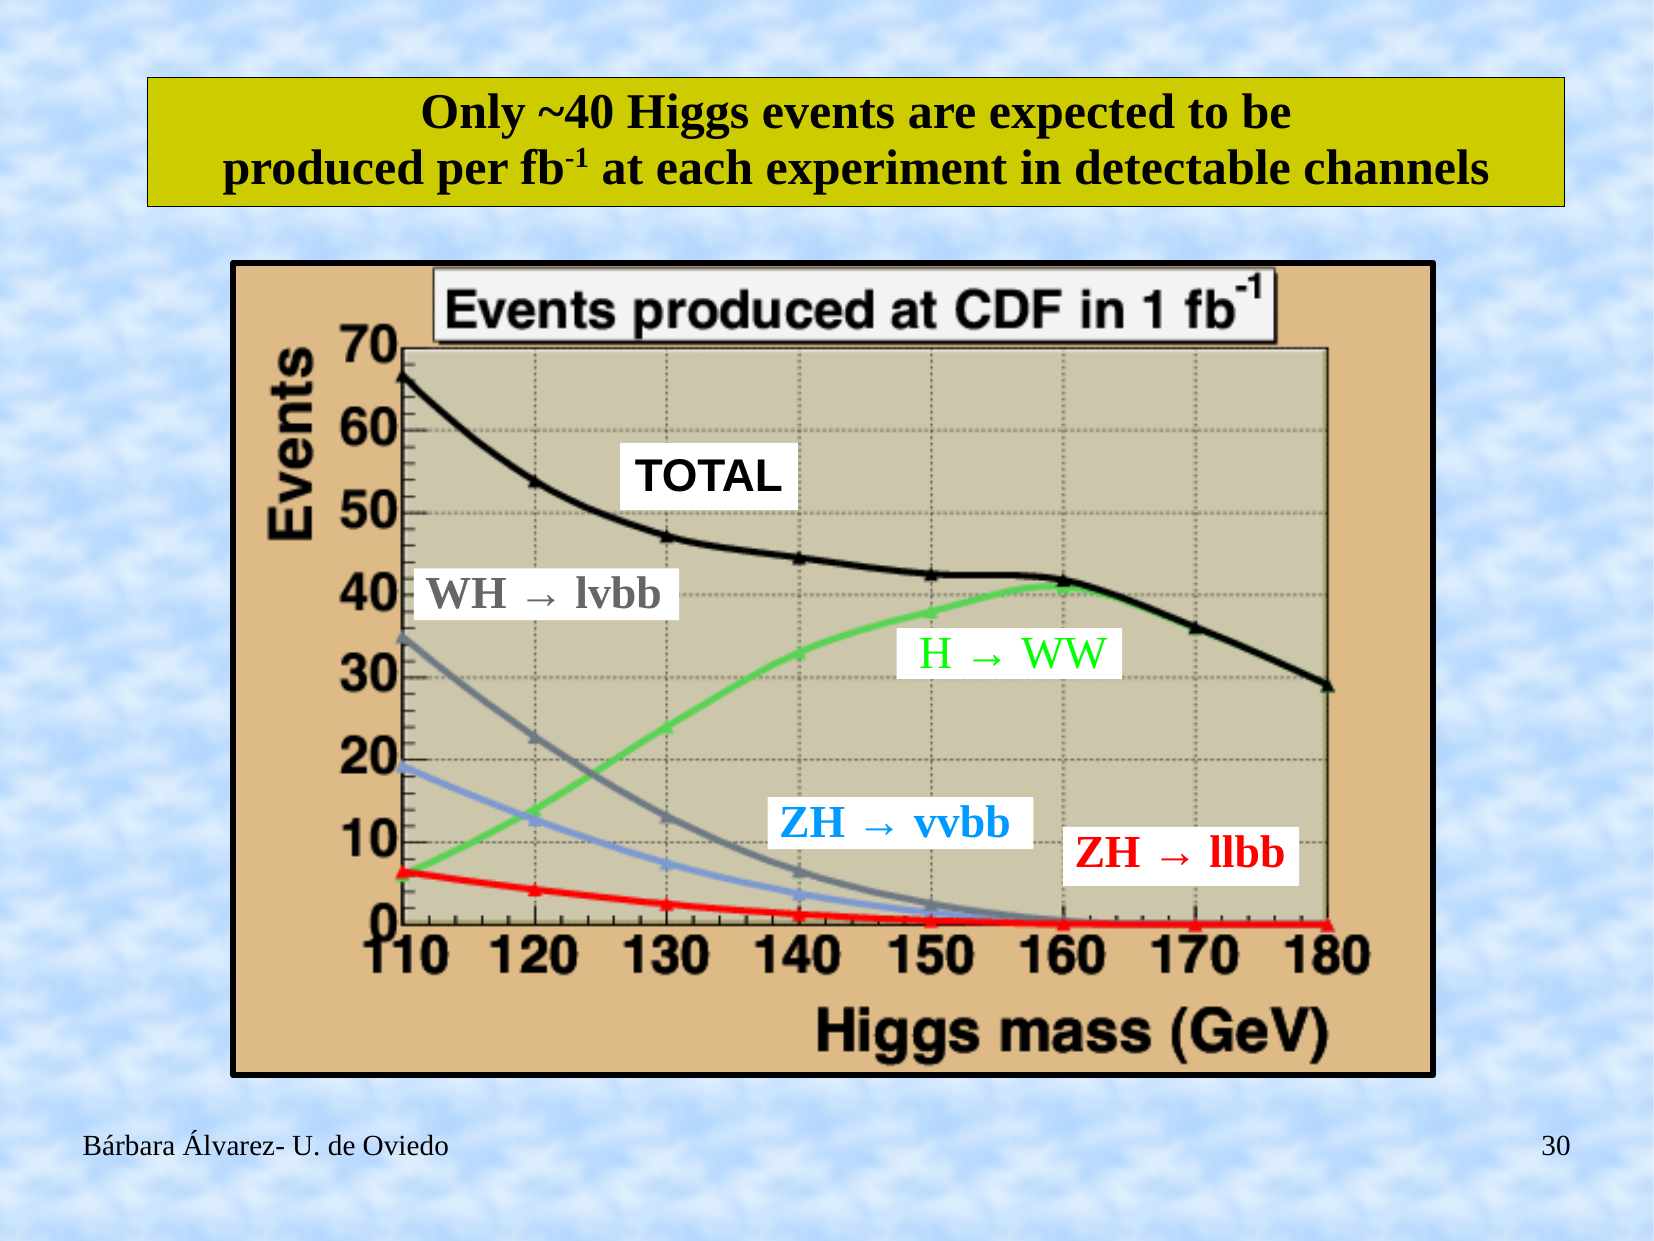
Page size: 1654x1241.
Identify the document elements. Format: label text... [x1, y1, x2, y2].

text_box ZH → llbb [1062, 826, 1300, 886]
text_box ZH → vvbb [767, 797, 1034, 850]
picture [0, 0, 1654, 1241]
text_box Only ~40 Higgs events are expected to be produced per fb-1 at each experiment in detectable channels [147, 77, 1565, 207]
text_box H → WW [896, 628, 1123, 680]
text_box TOTAL [620, 442, 798, 511]
text_box WH → lvbb [413, 568, 680, 621]
